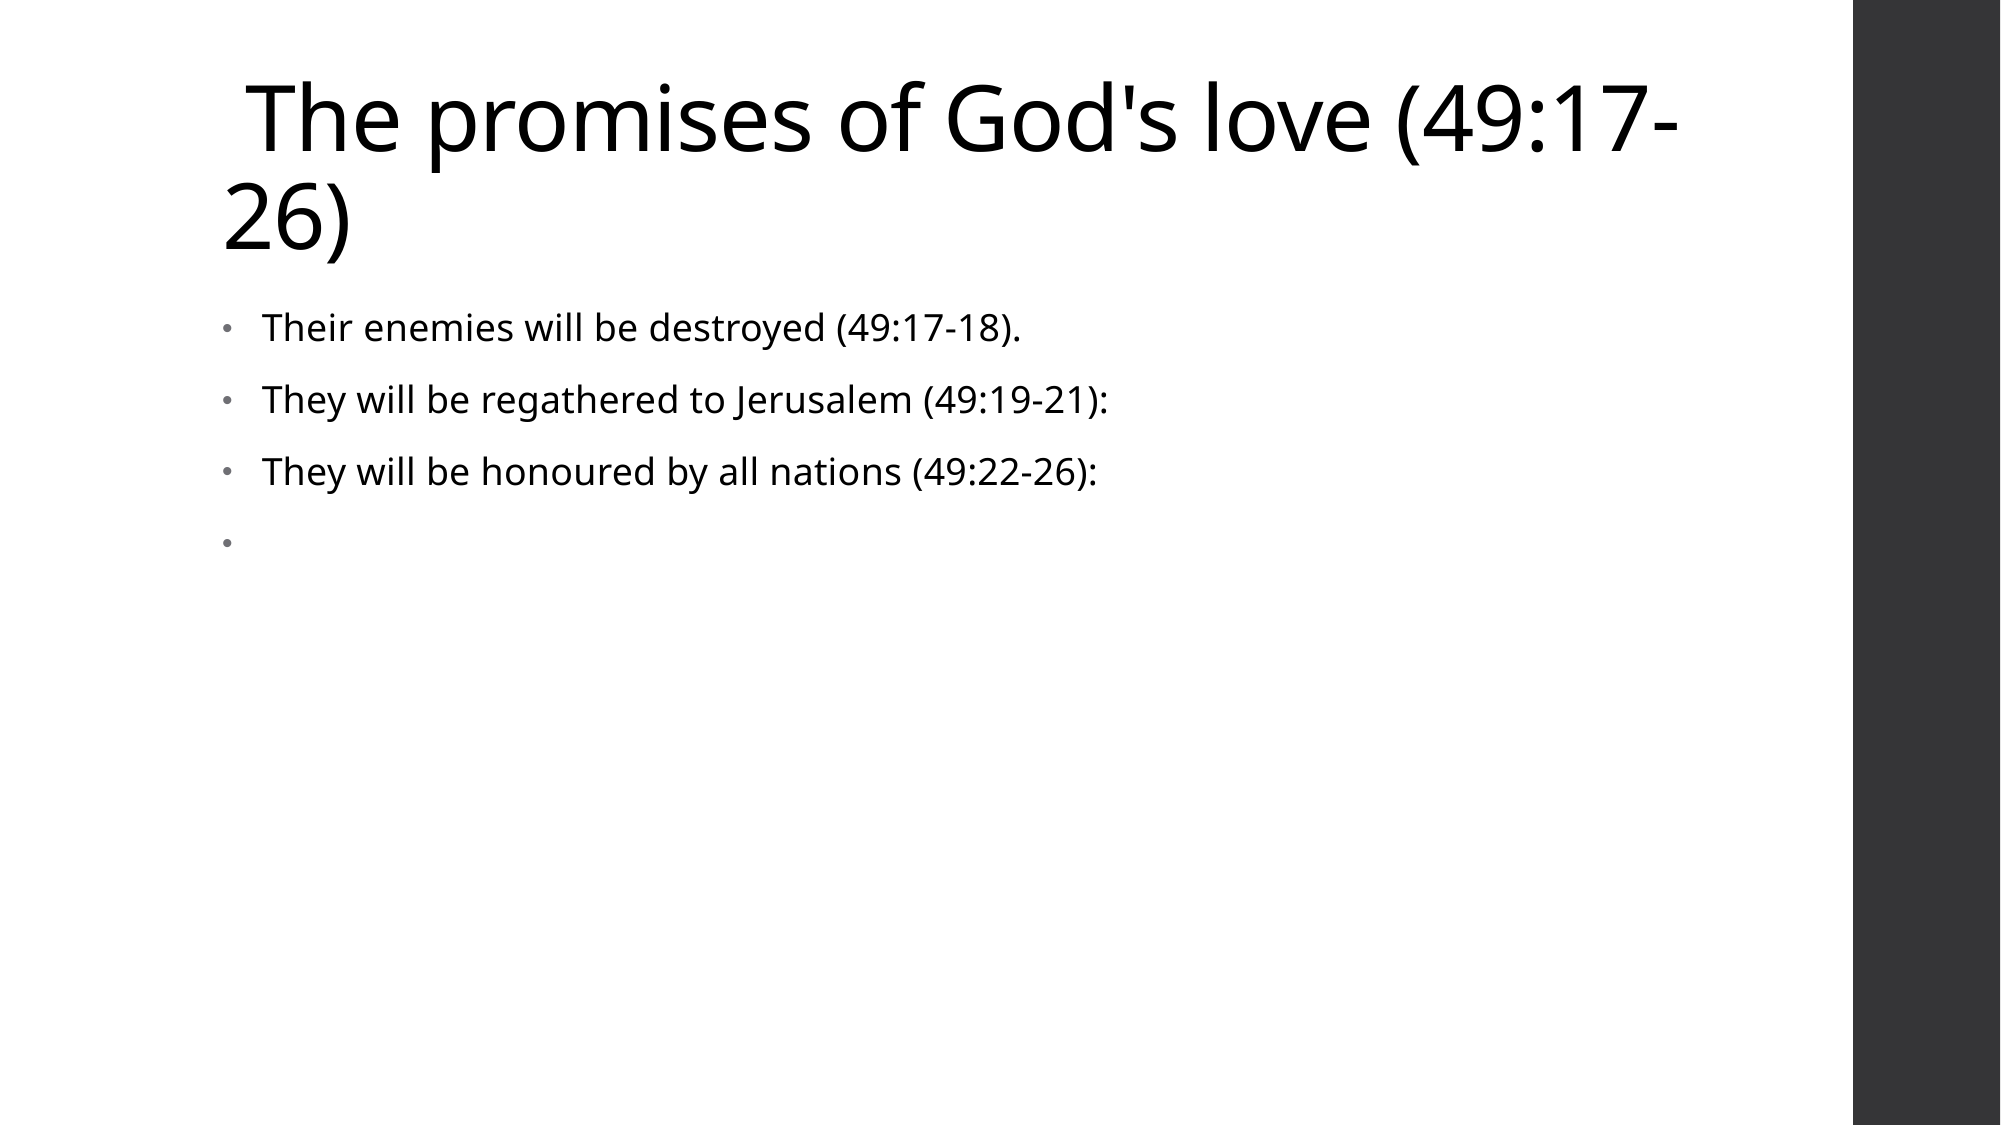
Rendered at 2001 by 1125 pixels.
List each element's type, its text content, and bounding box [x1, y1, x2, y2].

title The promises of God's love (49:17-26) [206, 60, 1797, 278]
list Their enemies will be destroyed (49:17-18). They will be regathered to Jerusalem (49:19-21): They will be honoured by all nations (49:22-26): [206, 299, 1617, 1014]
